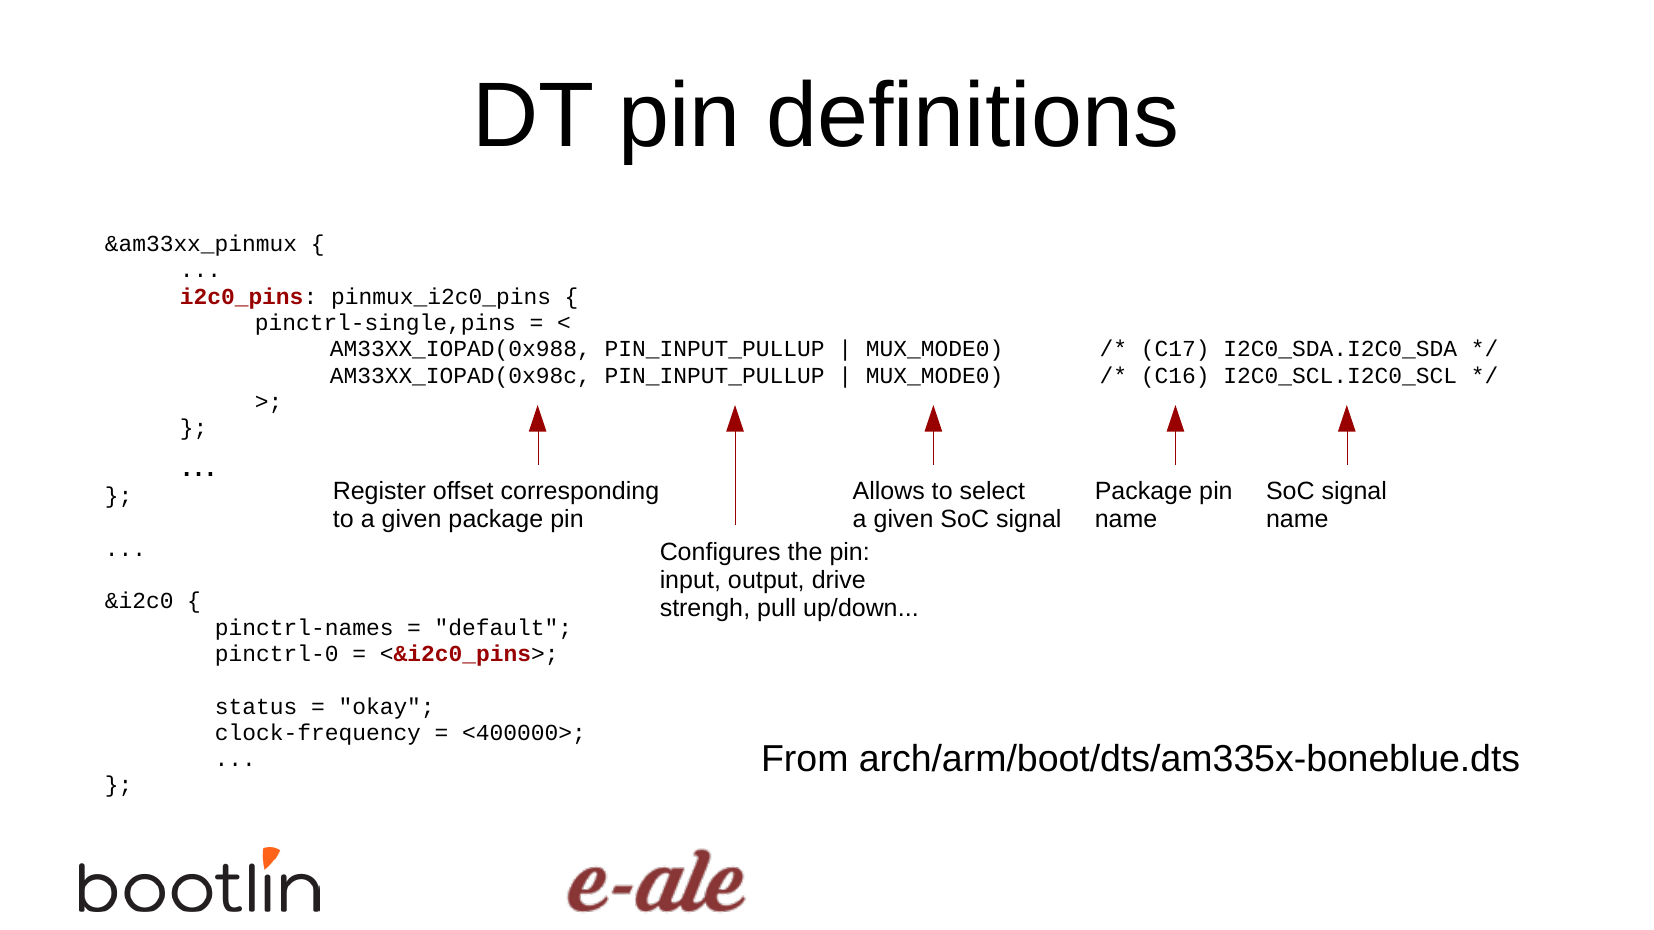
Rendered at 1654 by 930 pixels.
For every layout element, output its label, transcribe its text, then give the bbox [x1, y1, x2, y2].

title DT pin definitions [82, 37, 1571, 193]
picture [565, 847, 749, 915]
picture [79, 847, 320, 912]
text_box From arch/arm/boot/dts/am335x-boneblue.dts [746, 730, 1632, 788]
text_box Package pin name [1080, 469, 1251, 541]
text_box SoC signal name [1251, 469, 1436, 541]
text_box Allows to select a given SoC signal [837, 469, 1077, 541]
text_box Register offset corresponding to a given package pin [318, 469, 676, 541]
text_box &am33xx_pinmux { ... i2c0_pins: pinmux_i2c0_pins { pinctrl-single,pins = < AM33XX_IOPAD(0x988, PIN_INPUT_PULLUP | MUX_MODE0) /* (C17) I2C0_SDA.I2C0_SDA */ AM33XX_IOPAD(0x98c, PIN_INPUT_PULLUP | MUX_MODE0) /* (C16) I2C0_SCL.I2C0_SCL */ >; }; … }; ... &i2c0 { pinctrl-names = "default"; pinctrl-0 = <&i2c0_pins>; status = "okay"; clock-frequency = <400000>; ... }; [90, 225, 1621, 808]
text_box Configures the pin: input, output, drive strengh, pull up/down... [645, 530, 935, 629]
